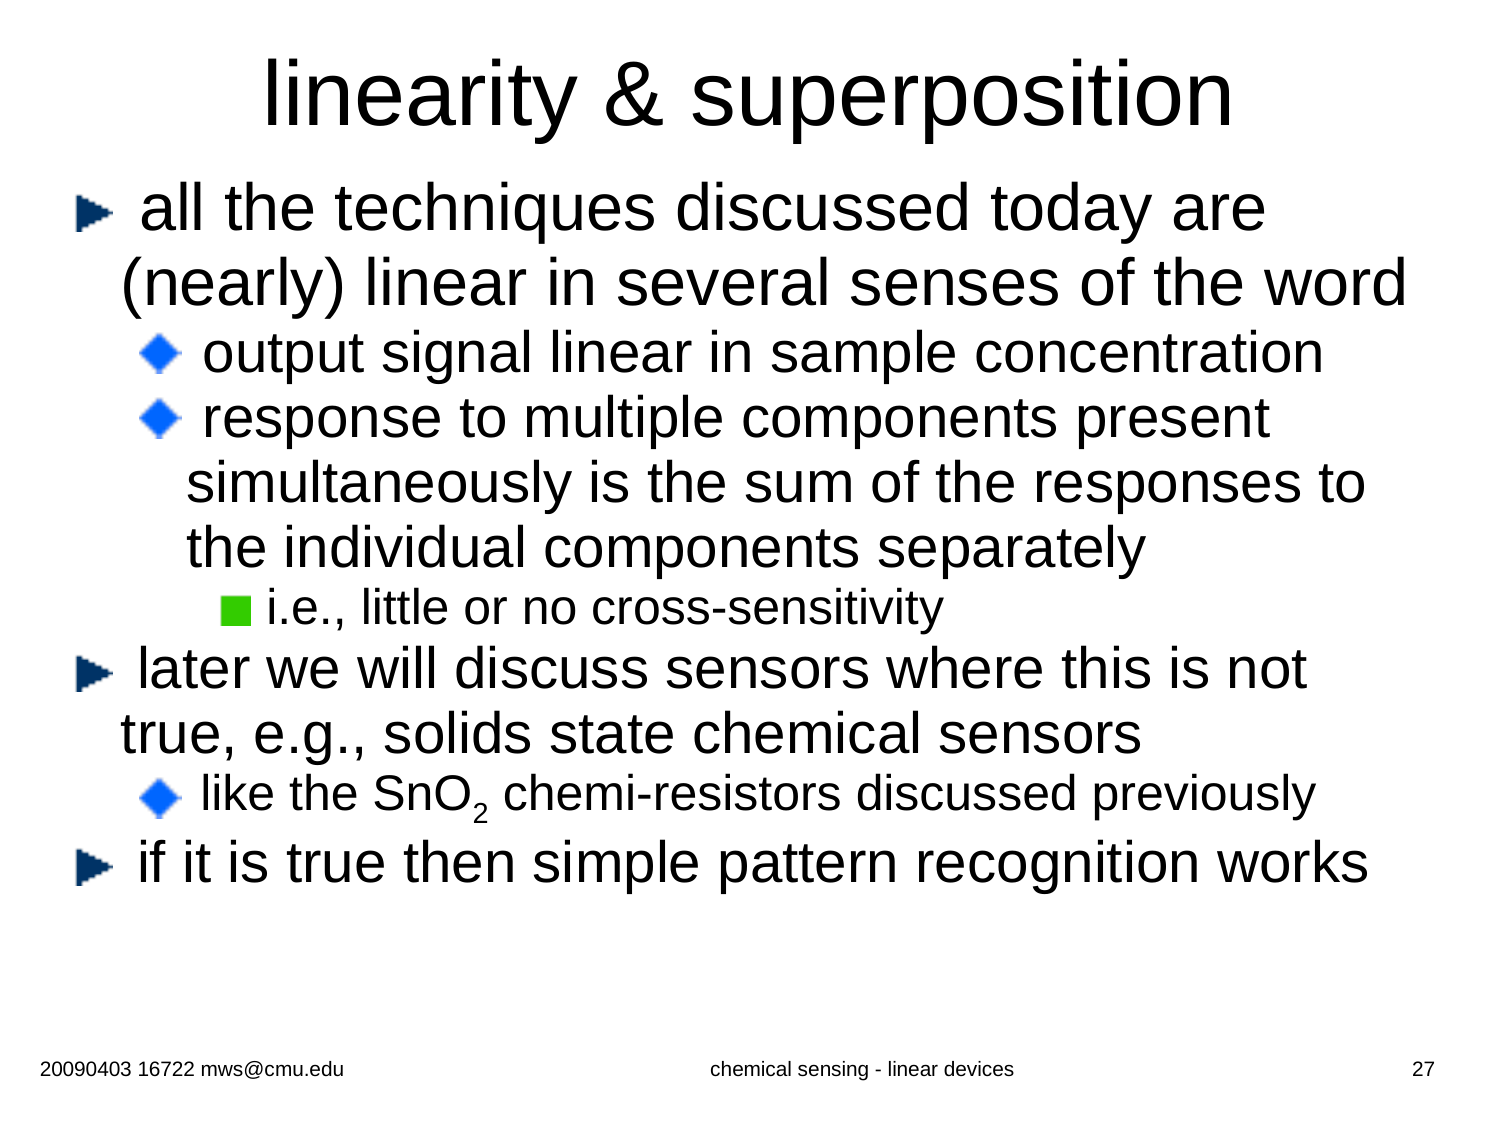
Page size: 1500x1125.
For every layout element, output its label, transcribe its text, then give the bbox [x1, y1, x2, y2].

title linearity & superposition [112, 30, 1388, 157]
list all the techniques discussed today are (nearly) linear in several senses of the word output signal linear in sample concentration response to multiple components present simultaneously is the sum of the responses to the individual components separately i.e., little or no cross-sensitivity later we will discuss sensors where this is not true, e.g., solids state chemical sensors like the SnO2 chemi-resistors discussed previously if it is true then simple pattern recognition works [50, 162, 1450, 988]
